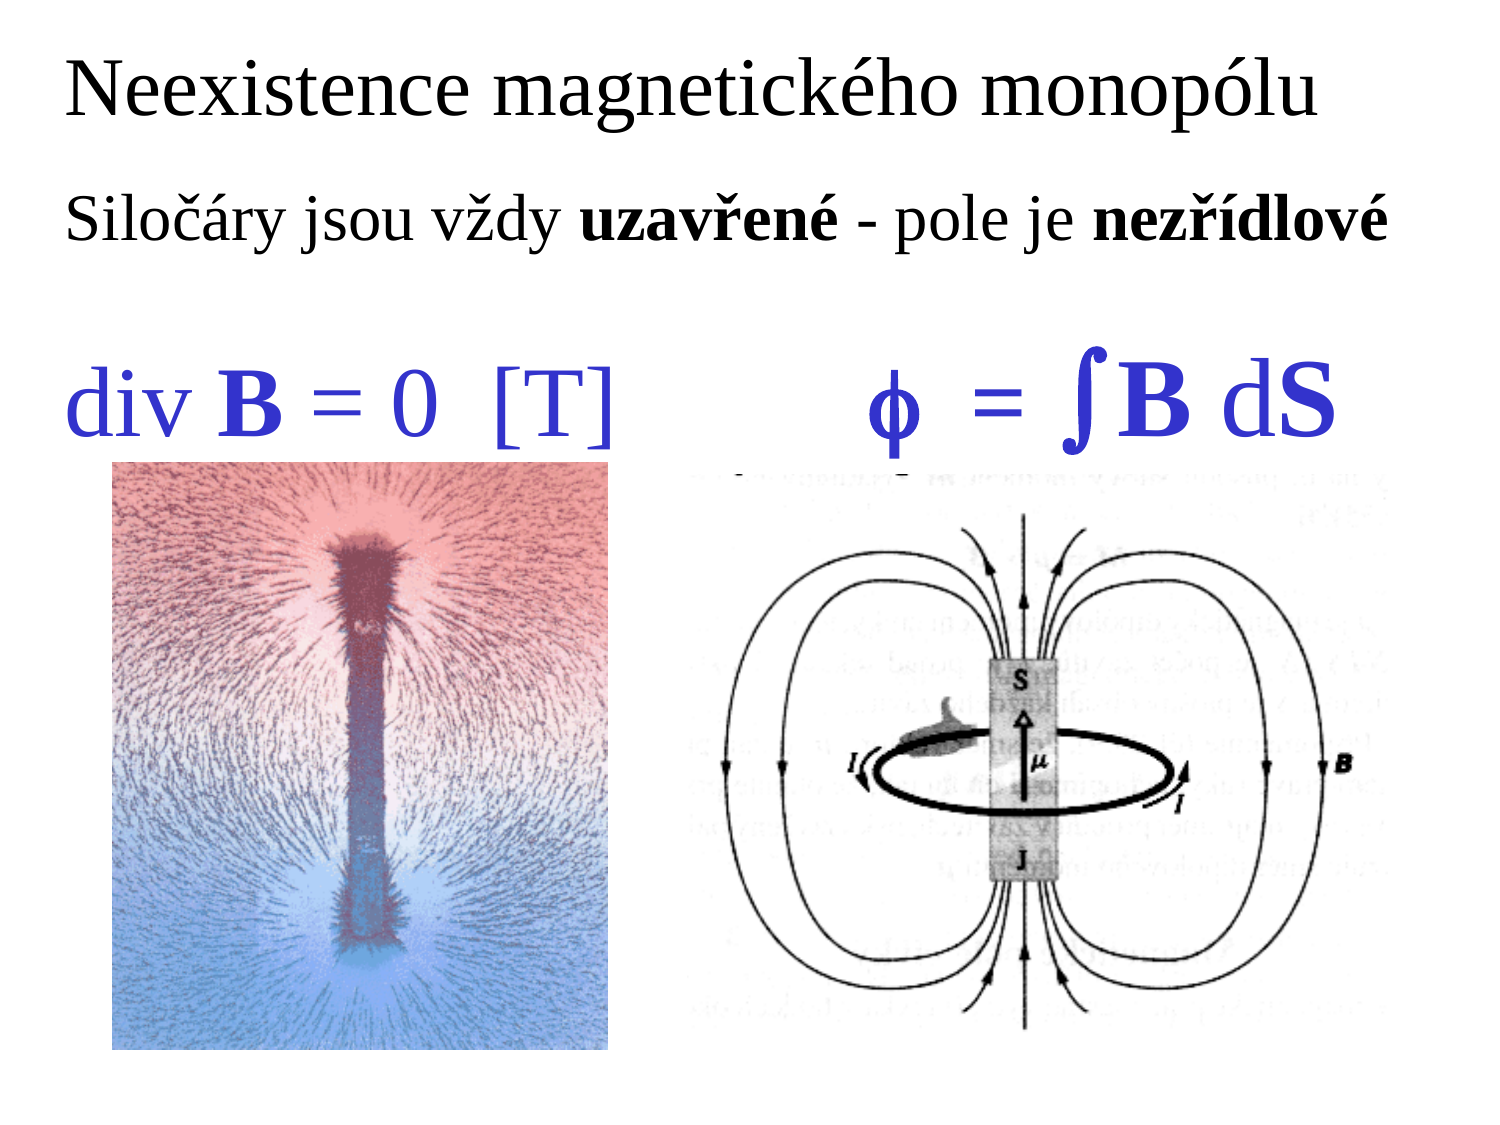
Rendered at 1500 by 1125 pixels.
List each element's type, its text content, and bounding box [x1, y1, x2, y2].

picture [112, 462, 608, 1051]
picture [687, 474, 1388, 1034]
text_box Neexistence magnetického monopólu Siločáry jsou vždy uzavřené - pole je nezřídlové div B = 0 [T] = B dS [49, 24, 1438, 468]
